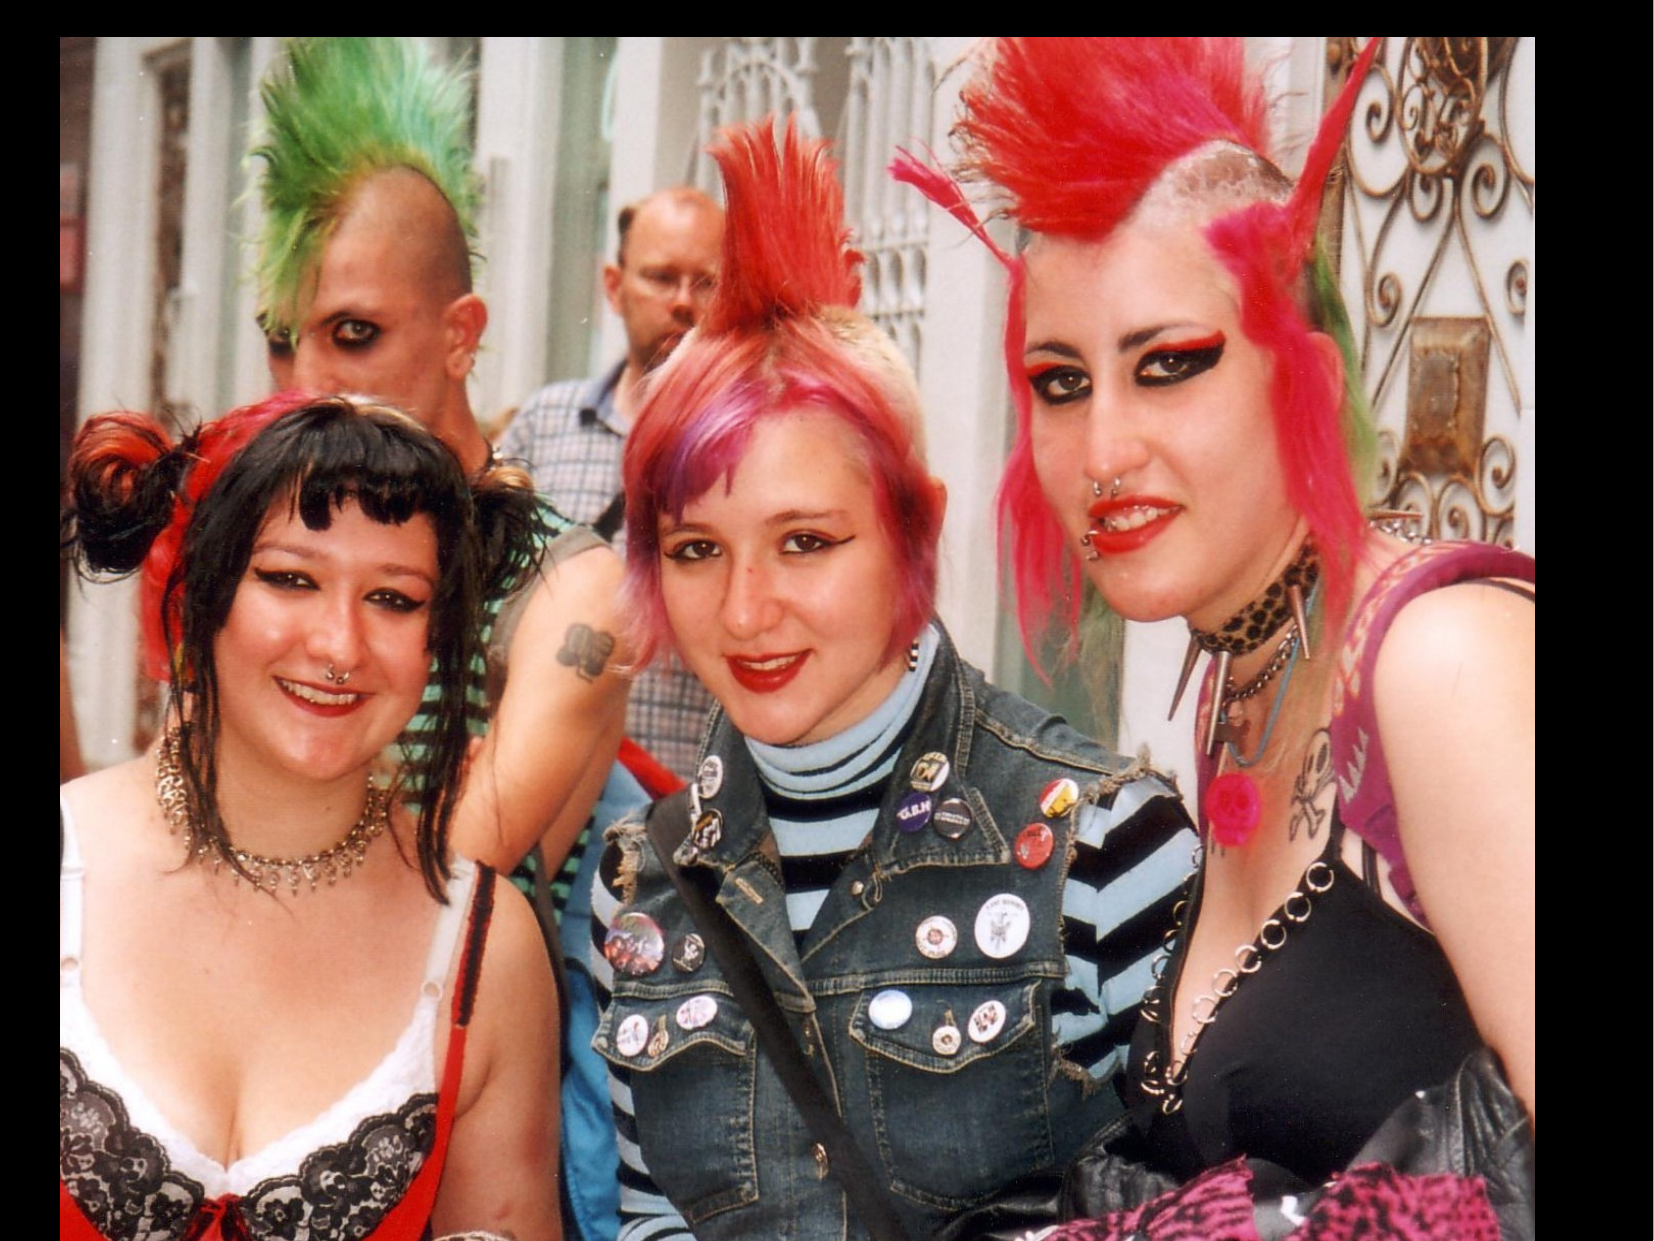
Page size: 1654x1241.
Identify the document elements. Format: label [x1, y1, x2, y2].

text_box [0, 0, 1653, 1241]
picture [60, 37, 1535, 1241]
